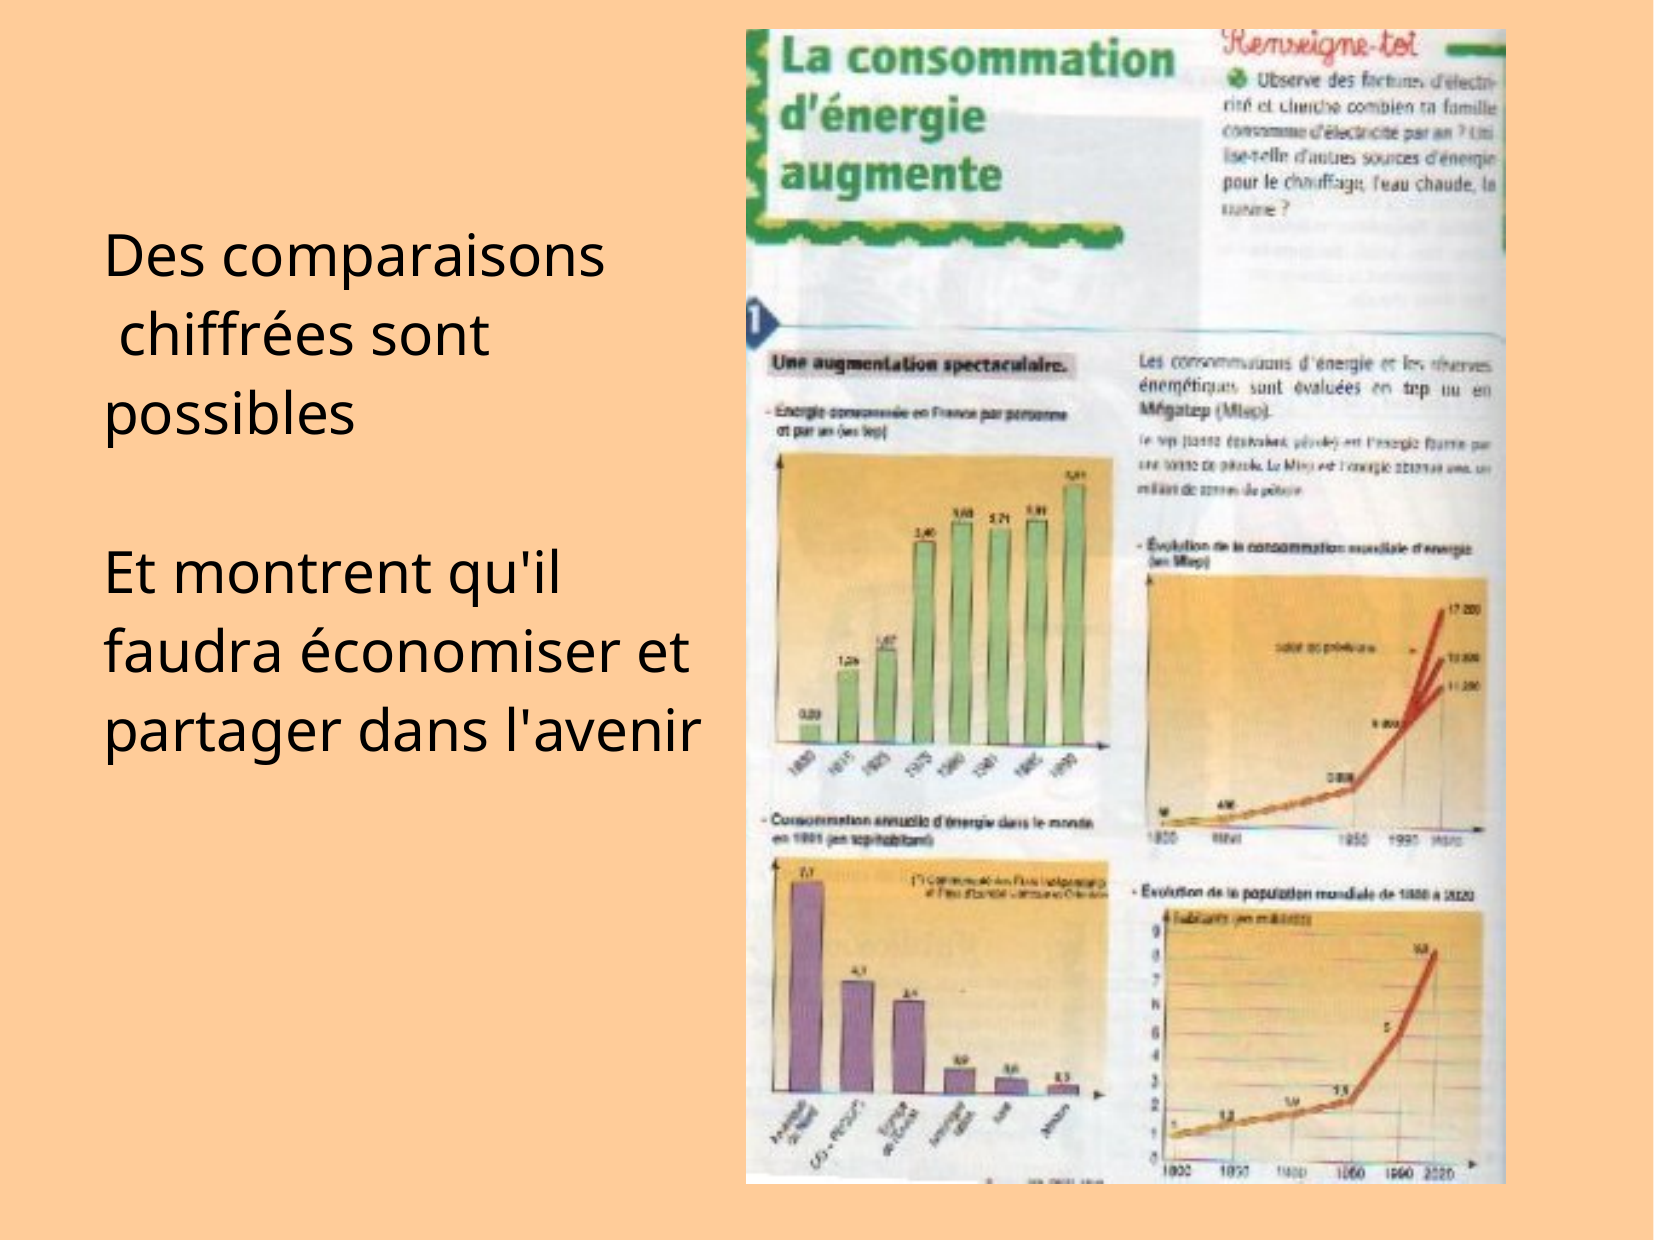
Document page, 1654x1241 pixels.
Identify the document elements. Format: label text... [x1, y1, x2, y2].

picture [746, 29, 1506, 1184]
text_box Des comparaisons chiffrées sont possibles Et montrent qu'il faudra économiser et partager dans l'avenir [88, 206, 739, 945]
